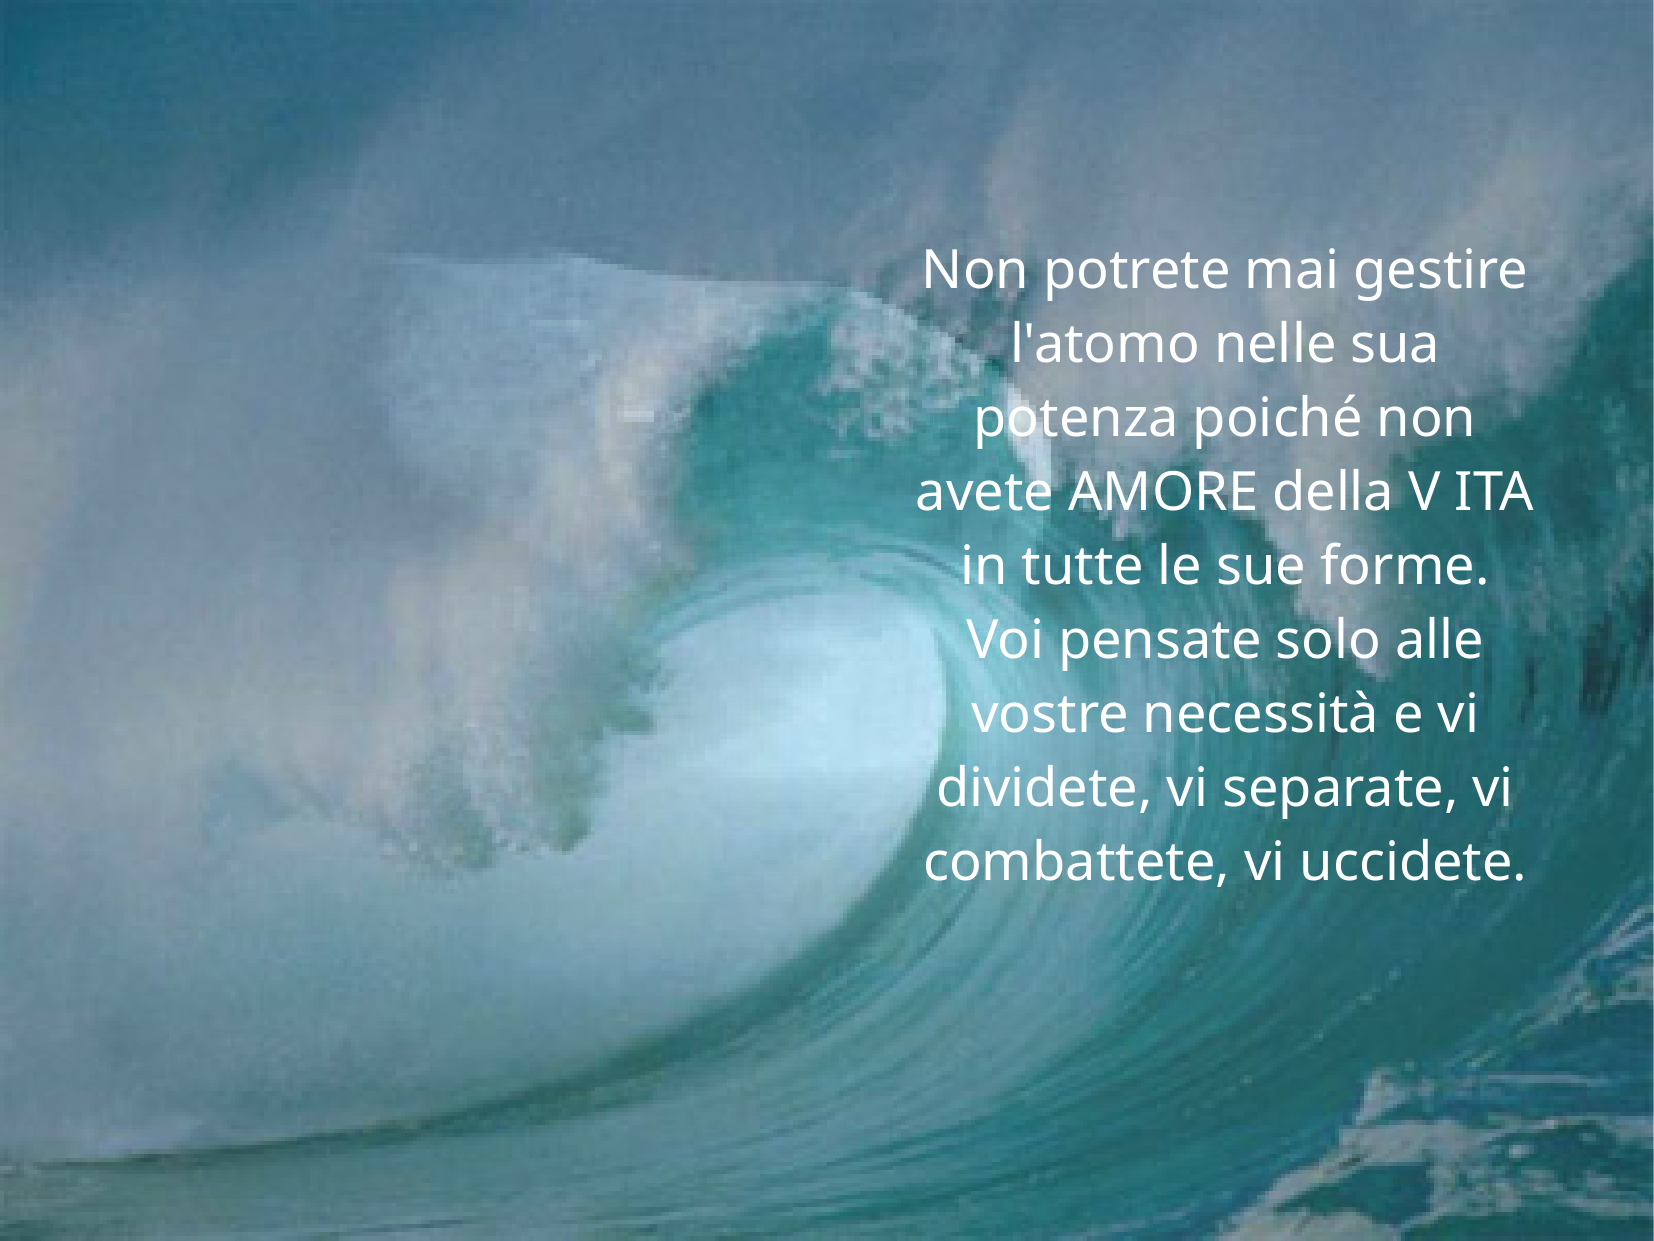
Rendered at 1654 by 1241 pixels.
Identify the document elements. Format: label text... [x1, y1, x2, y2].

title Non potrete mai gestire l'atomo nelle sua potenza poiché non avete AMORE della V ITA in tutte le sue forme. Voi pensate solo alle vostre necessità e vi dividete, vi separate, vi combattete, vi uccidete. [915, 177, 1536, 951]
picture [0, 0, 1654, 1241]
